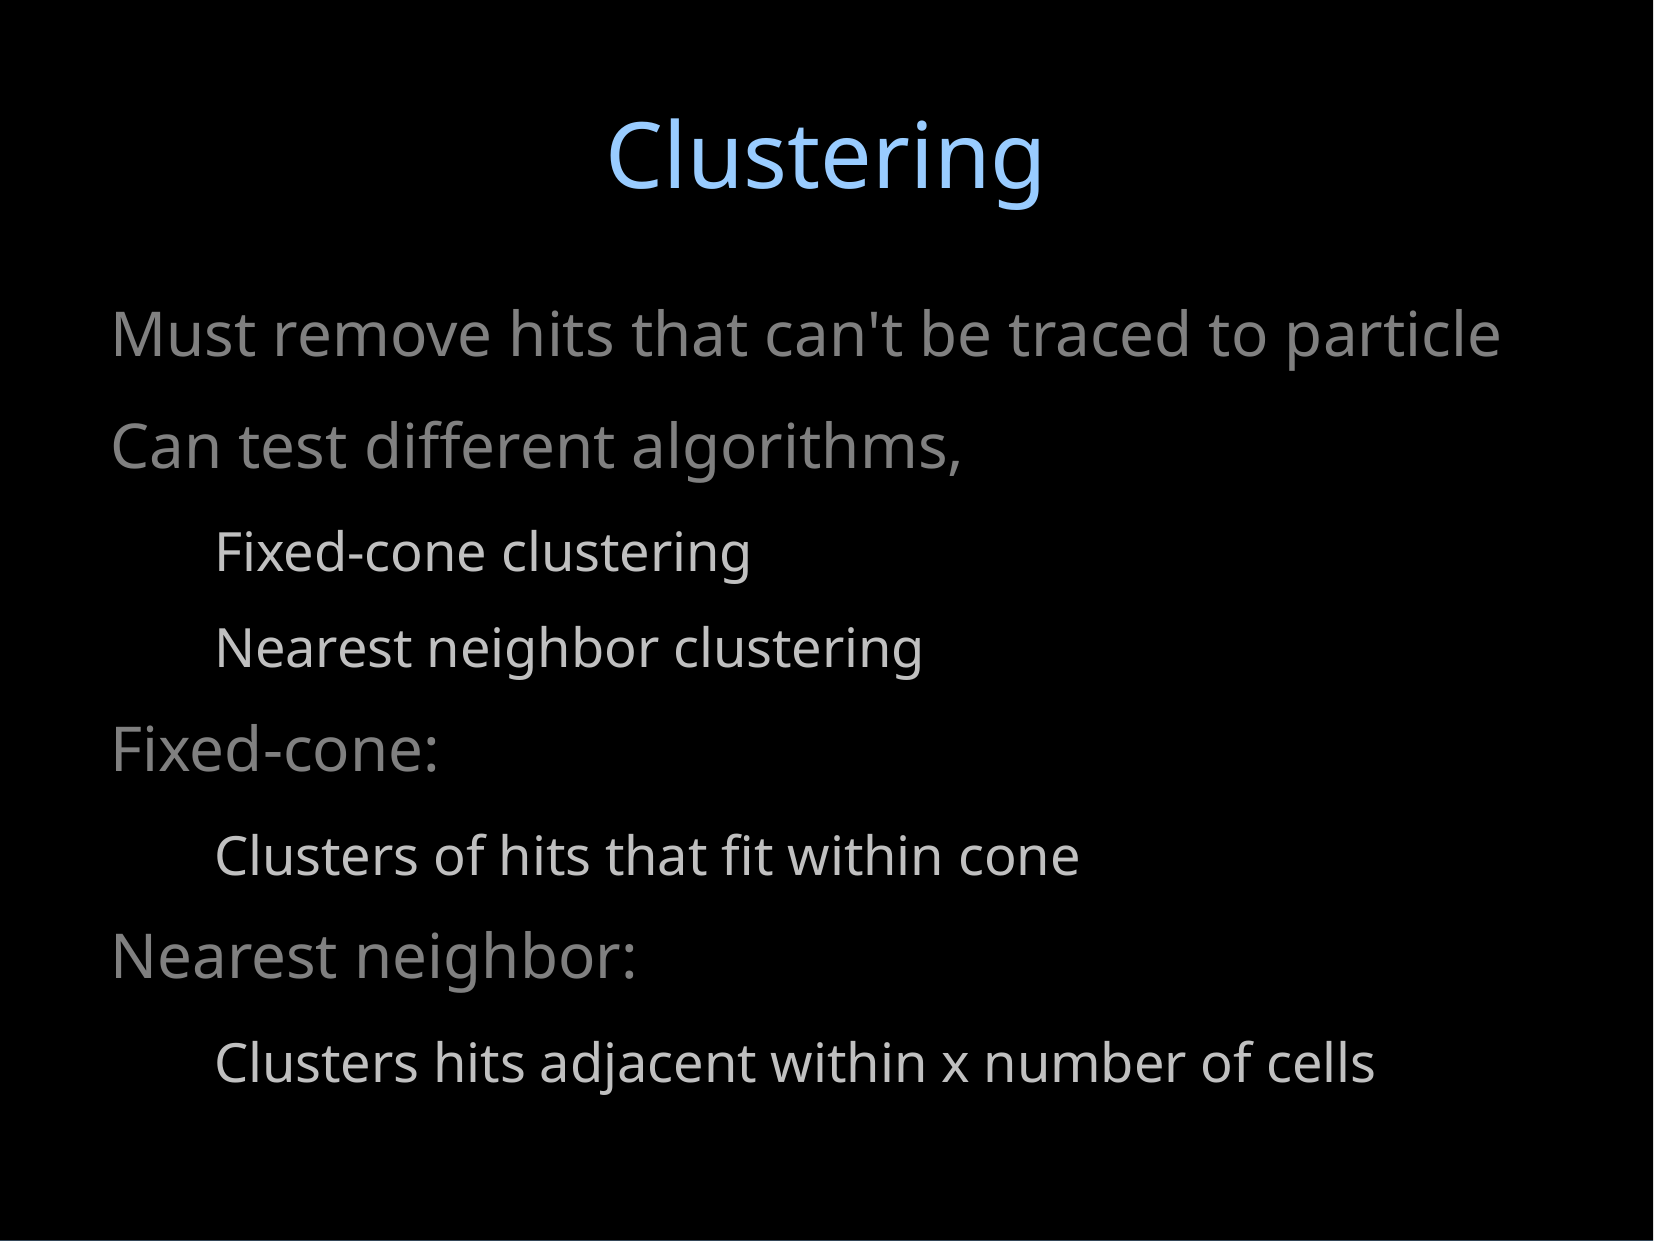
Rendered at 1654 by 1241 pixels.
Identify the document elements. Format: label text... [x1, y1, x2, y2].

title Clustering [82, 49, 1571, 257]
list Must remove hits that can't be traced to particle Can test different algorithms, Fixed-cone clustering Nearest neighbor clustering Fixed-cone: Clusters of hits that fit within cone Nearest neighbor: Clusters hits adjacent within x number of cells [82, 290, 1571, 1110]
